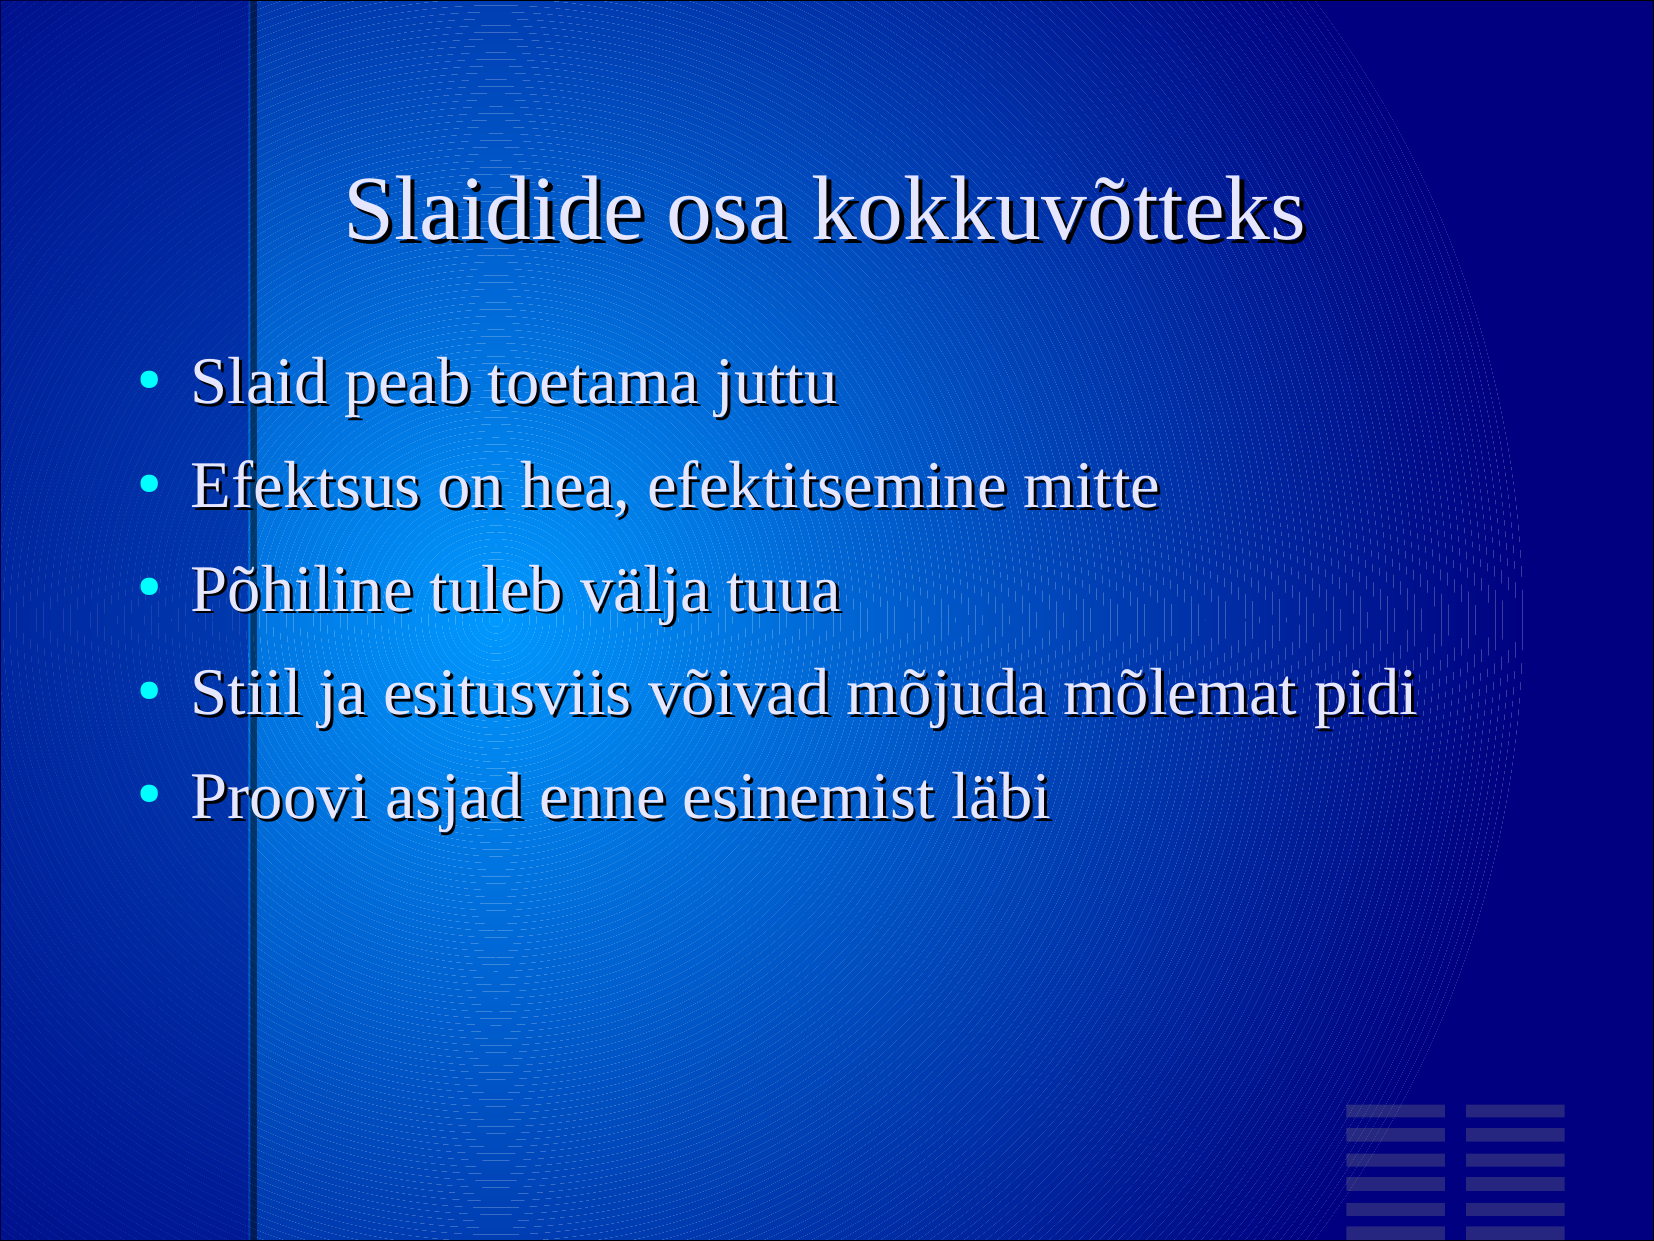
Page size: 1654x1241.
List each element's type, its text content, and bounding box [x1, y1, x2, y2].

list Slaid peab toetama juttu Efektsus on hea, efektitsemine mitte Põhiline tuleb välja tuua Stiil ja esitusviis võivad mõjuda mõlemat pidi Proovi asjad enne esinemist läbi [119, 344, 1533, 1164]
title Slaidide osa kokkuvõtteks [119, 104, 1533, 313]
